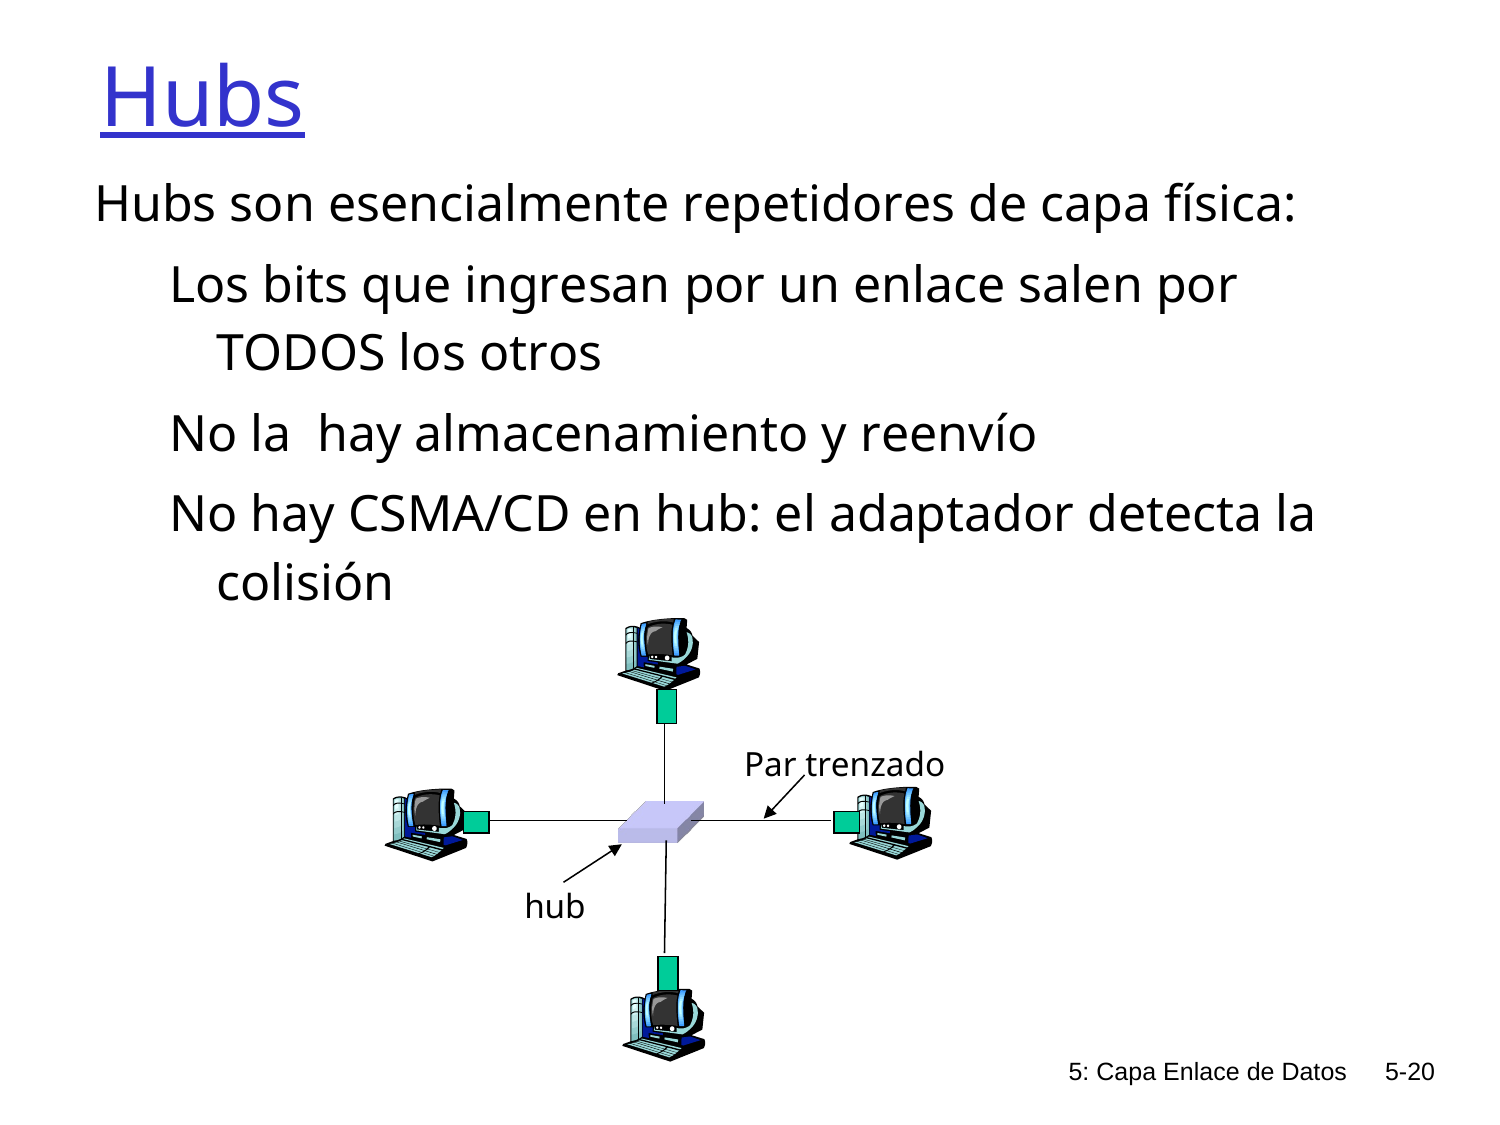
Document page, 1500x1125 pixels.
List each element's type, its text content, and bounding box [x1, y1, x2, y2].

text_box hub [509, 877, 601, 934]
text_box [833, 811, 860, 834]
text_box [618, 801, 703, 843]
picture [384, 787, 469, 862]
picture [849, 792, 934, 860]
list Hubs son esencialmente repetidores de capa física: Los bits que ingresan por un enlace salen por TODOS los otros No la hay almacenamiento y reenvío No hay CSMA/CD en hub: el adaptador detecta la colisión [79, 160, 1432, 631]
title Hubs [85, 0, 1361, 160]
picture [622, 988, 707, 1062]
picture [617, 617, 702, 691]
text_box Par trenzado [729, 735, 961, 792]
